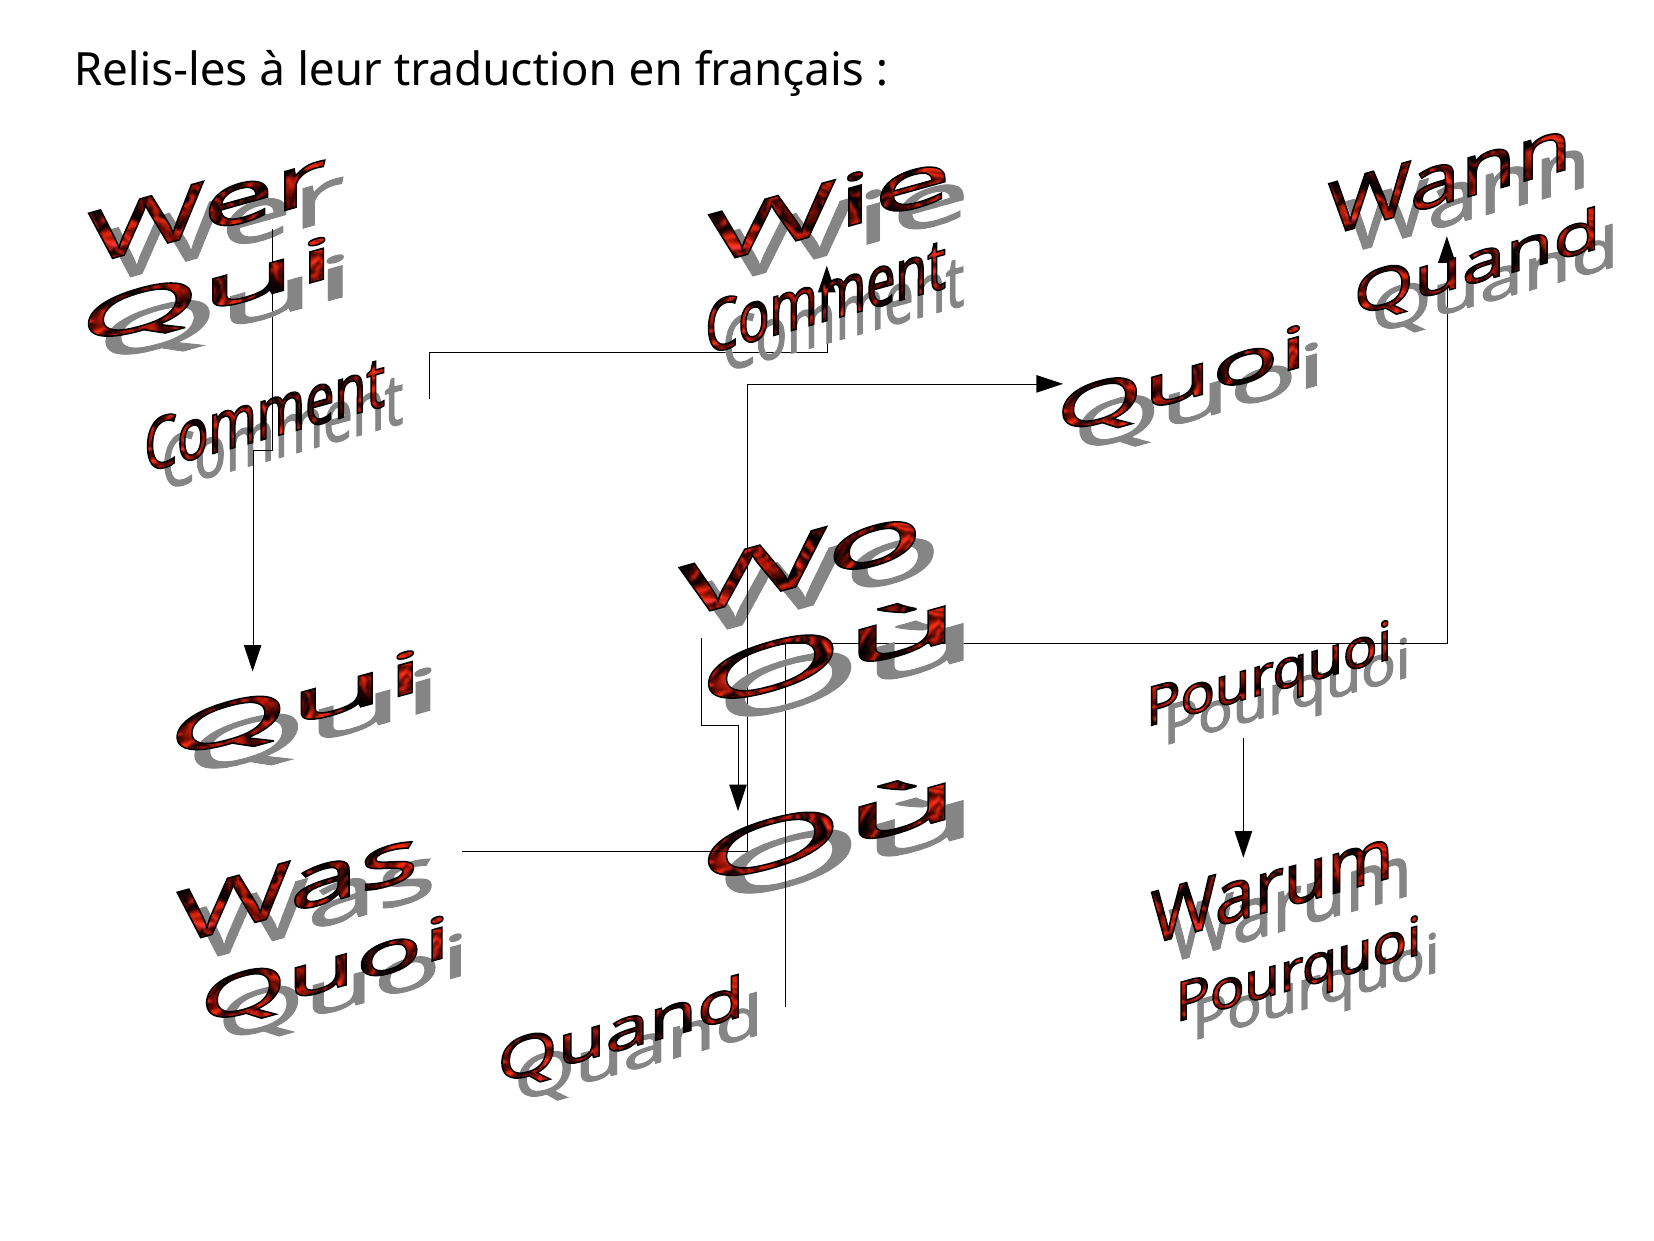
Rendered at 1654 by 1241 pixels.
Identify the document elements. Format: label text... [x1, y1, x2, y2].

text_box Wann [1468, 149, 1510, 197]
text_box Où [859, 783, 945, 839]
text_box Was [365, 841, 414, 891]
text_box Pourquoi [1213, 977, 1242, 1009]
text_box Quand [501, 1033, 553, 1082]
text_box Pourquoi [1183, 682, 1212, 714]
text_box Où [749, 815, 785, 832]
text_box Quand [609, 1015, 643, 1051]
text_box Wann [1414, 164, 1454, 210]
text_box Wie [708, 179, 836, 258]
text_box Comment [822, 274, 863, 322]
text_box Pourquoi [1305, 949, 1333, 993]
text_box Warum [1151, 874, 1216, 941]
text_box Wo [749, 526, 827, 592]
text_box Comment [273, 392, 302, 436]
text_box Quand [655, 1002, 691, 1041]
text_box Quand [1557, 206, 1595, 257]
text_box Qui [308, 237, 325, 246]
text_box Quand [1358, 265, 1410, 315]
text_box Pourquoi [1312, 644, 1339, 679]
text_box Wie [847, 171, 863, 181]
text_box Was [294, 861, 350, 909]
text_box Warum [1260, 868, 1283, 914]
text_box Qui [88, 282, 192, 337]
text_box Comment [741, 301, 767, 343]
text_box Qui [397, 651, 414, 660]
text_box Qui [212, 259, 284, 306]
text_box Quoi [1217, 348, 1274, 386]
text_box Quand [563, 1025, 600, 1064]
text_box Qui [177, 696, 280, 750]
text_box Comment [180, 419, 206, 461]
text_box Quoi [1151, 363, 1203, 406]
text_box Où [786, 812, 833, 864]
text_box Wie [848, 184, 862, 227]
text_box Warum [1333, 841, 1388, 894]
text_box Quoi [432, 927, 442, 961]
text_box Quand [1420, 257, 1456, 296]
text_box Comment [338, 375, 363, 419]
text_box Qui [309, 248, 324, 283]
text_box Comment [261, 398, 272, 441]
text_box Pourquoi [1275, 654, 1303, 698]
text_box Quoi [361, 939, 417, 976]
text_box Quoi [431, 916, 443, 924]
text_box Où [708, 852, 785, 876]
text_box Pourquoi [1411, 926, 1417, 957]
text_box Wer [88, 181, 204, 259]
text_box Comment [212, 405, 253, 454]
text_box Pourquoi [1151, 682, 1178, 726]
text_box Pourquoi [1248, 965, 1275, 1000]
text_box Quoi [1287, 325, 1300, 334]
text_box Quoi [1288, 336, 1299, 371]
text_box Quoi [1062, 377, 1137, 428]
text_box Wo [679, 548, 748, 611]
text_box Pourquoi [1375, 932, 1404, 964]
text_box Relis-les à leur traduction en français : [59, 29, 1123, 109]
text_box Comment [147, 414, 176, 469]
text_box Où [711, 826, 748, 851]
text_box Quand [701, 974, 739, 1025]
text_box Warum [1218, 880, 1249, 924]
text_box Pourquoi [1382, 635, 1388, 662]
text_box Où [708, 635, 833, 699]
text_box Comment [899, 257, 924, 301]
text_box Pourquoi [1341, 939, 1368, 975]
text_box Quoi [295, 953, 347, 996]
text_box Pourquoi [1181, 978, 1208, 1021]
text_box Wie [880, 167, 945, 211]
text_box Quand [1512, 234, 1548, 273]
text_box Où [859, 606, 945, 662]
text_box Comment [928, 243, 945, 291]
text_box Comment [773, 287, 814, 336]
text_box Pourquoi [1255, 662, 1273, 697]
text_box Qui [301, 672, 372, 720]
text_box Comment [367, 361, 384, 409]
text_box Quoi [206, 968, 280, 1019]
text_box Was [177, 860, 291, 938]
text_box Où [877, 780, 916, 790]
text_box Wann [1524, 133, 1565, 182]
text_box Pourquoi [1219, 670, 1246, 705]
text_box Comment [708, 296, 737, 351]
text_box Quand [1465, 248, 1500, 284]
text_box Comment [308, 384, 332, 425]
text_box Où [877, 603, 916, 613]
text_box Wer [285, 160, 325, 211]
text_box Wer [209, 181, 268, 226]
text_box Wo [834, 521, 916, 570]
text_box Comment [869, 266, 893, 307]
text_box Pourquoi [1284, 957, 1303, 992]
text_box Pourquoi [1345, 637, 1375, 669]
text_box Qui [398, 661, 413, 697]
text_box Wann [1328, 160, 1411, 231]
text_box Warum [1289, 858, 1322, 904]
